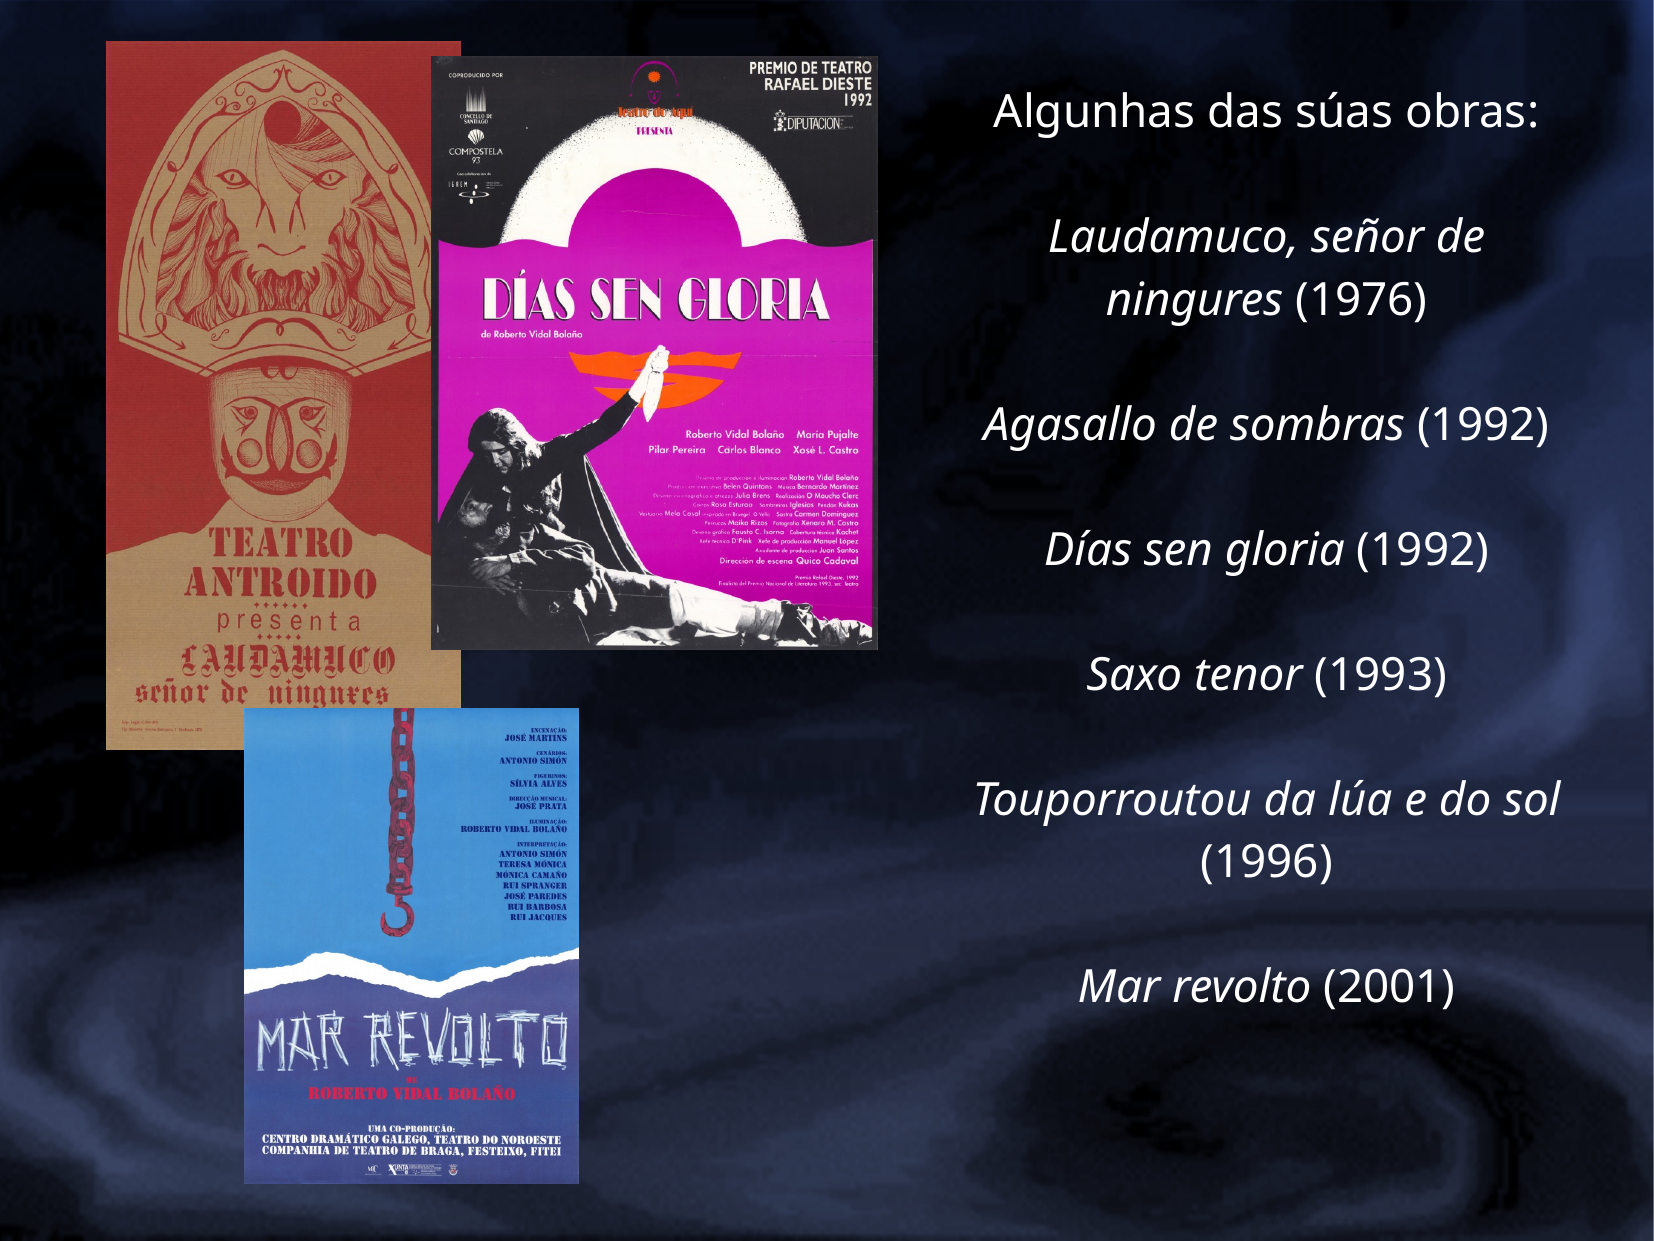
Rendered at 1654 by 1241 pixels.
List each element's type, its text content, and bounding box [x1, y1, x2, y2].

picture [0, 0, 1654, 1241]
text_box Algunhas das súas obras: Laudamuco, señor de ningures (1976) Agasallo de sombras (1992) Días sen gloria (1992) Saxo tenor (1993) Touporroutou da lúa e do sol (1996) Mar revolto (2001) [956, 70, 1577, 1183]
